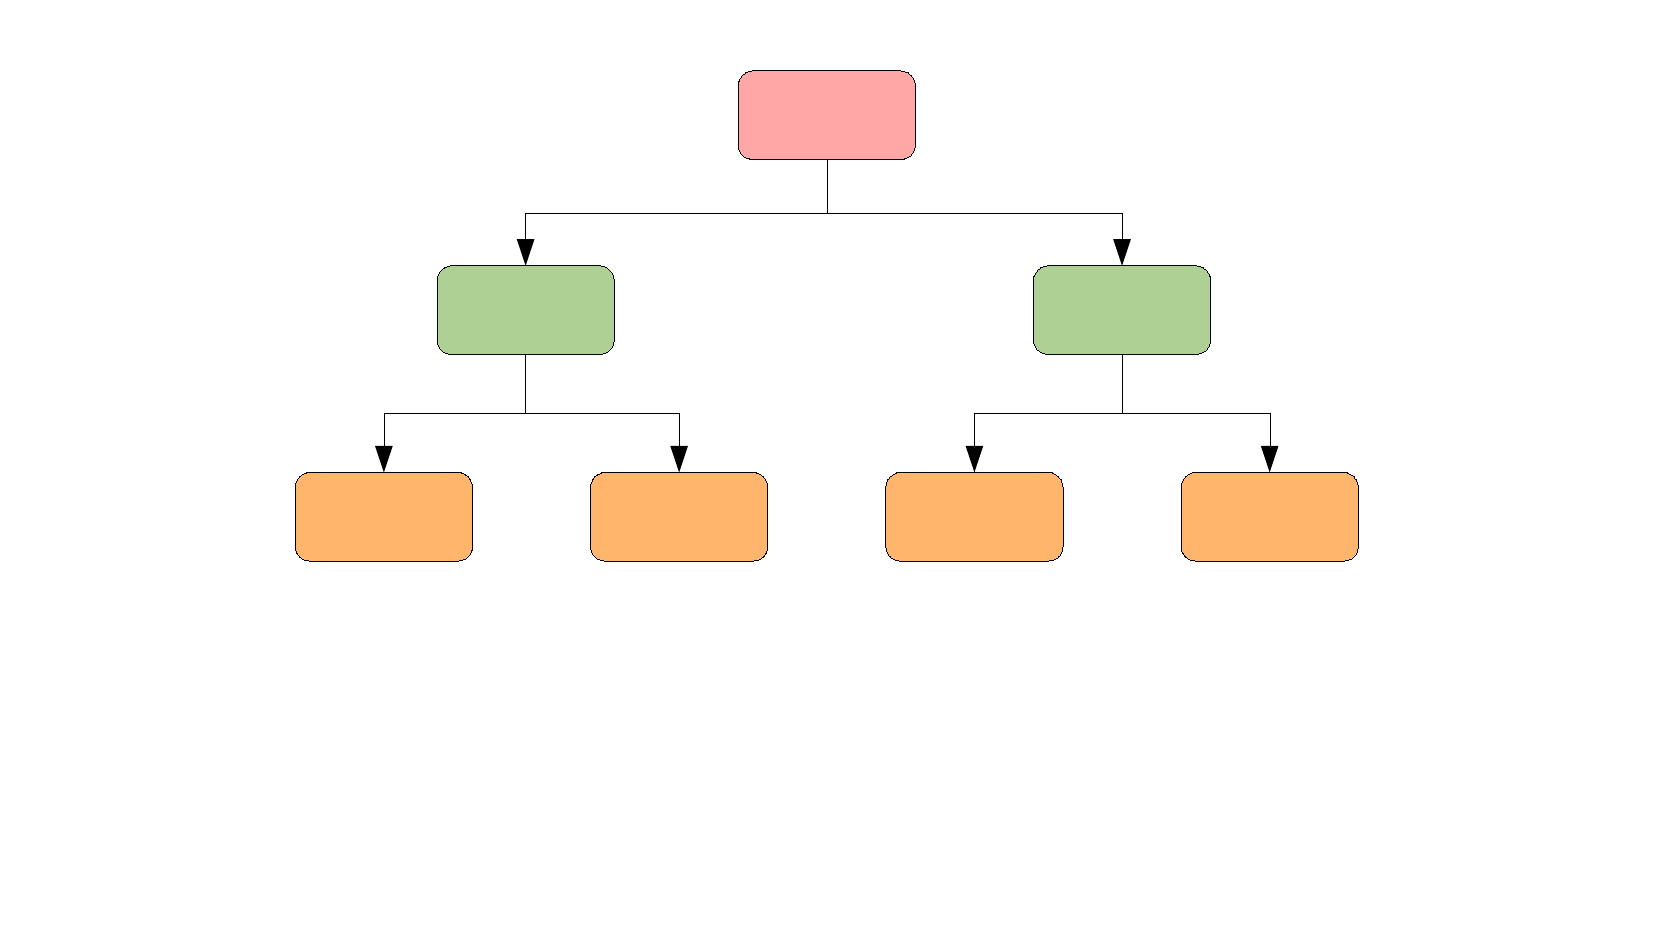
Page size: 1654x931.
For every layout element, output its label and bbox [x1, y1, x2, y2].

text_box [1181, 472, 1359, 562]
text_box [437, 265, 615, 355]
text_box [295, 472, 473, 562]
text_box [1033, 265, 1211, 355]
text_box [885, 472, 1064, 562]
text_box [738, 70, 916, 160]
text_box [590, 472, 768, 562]
